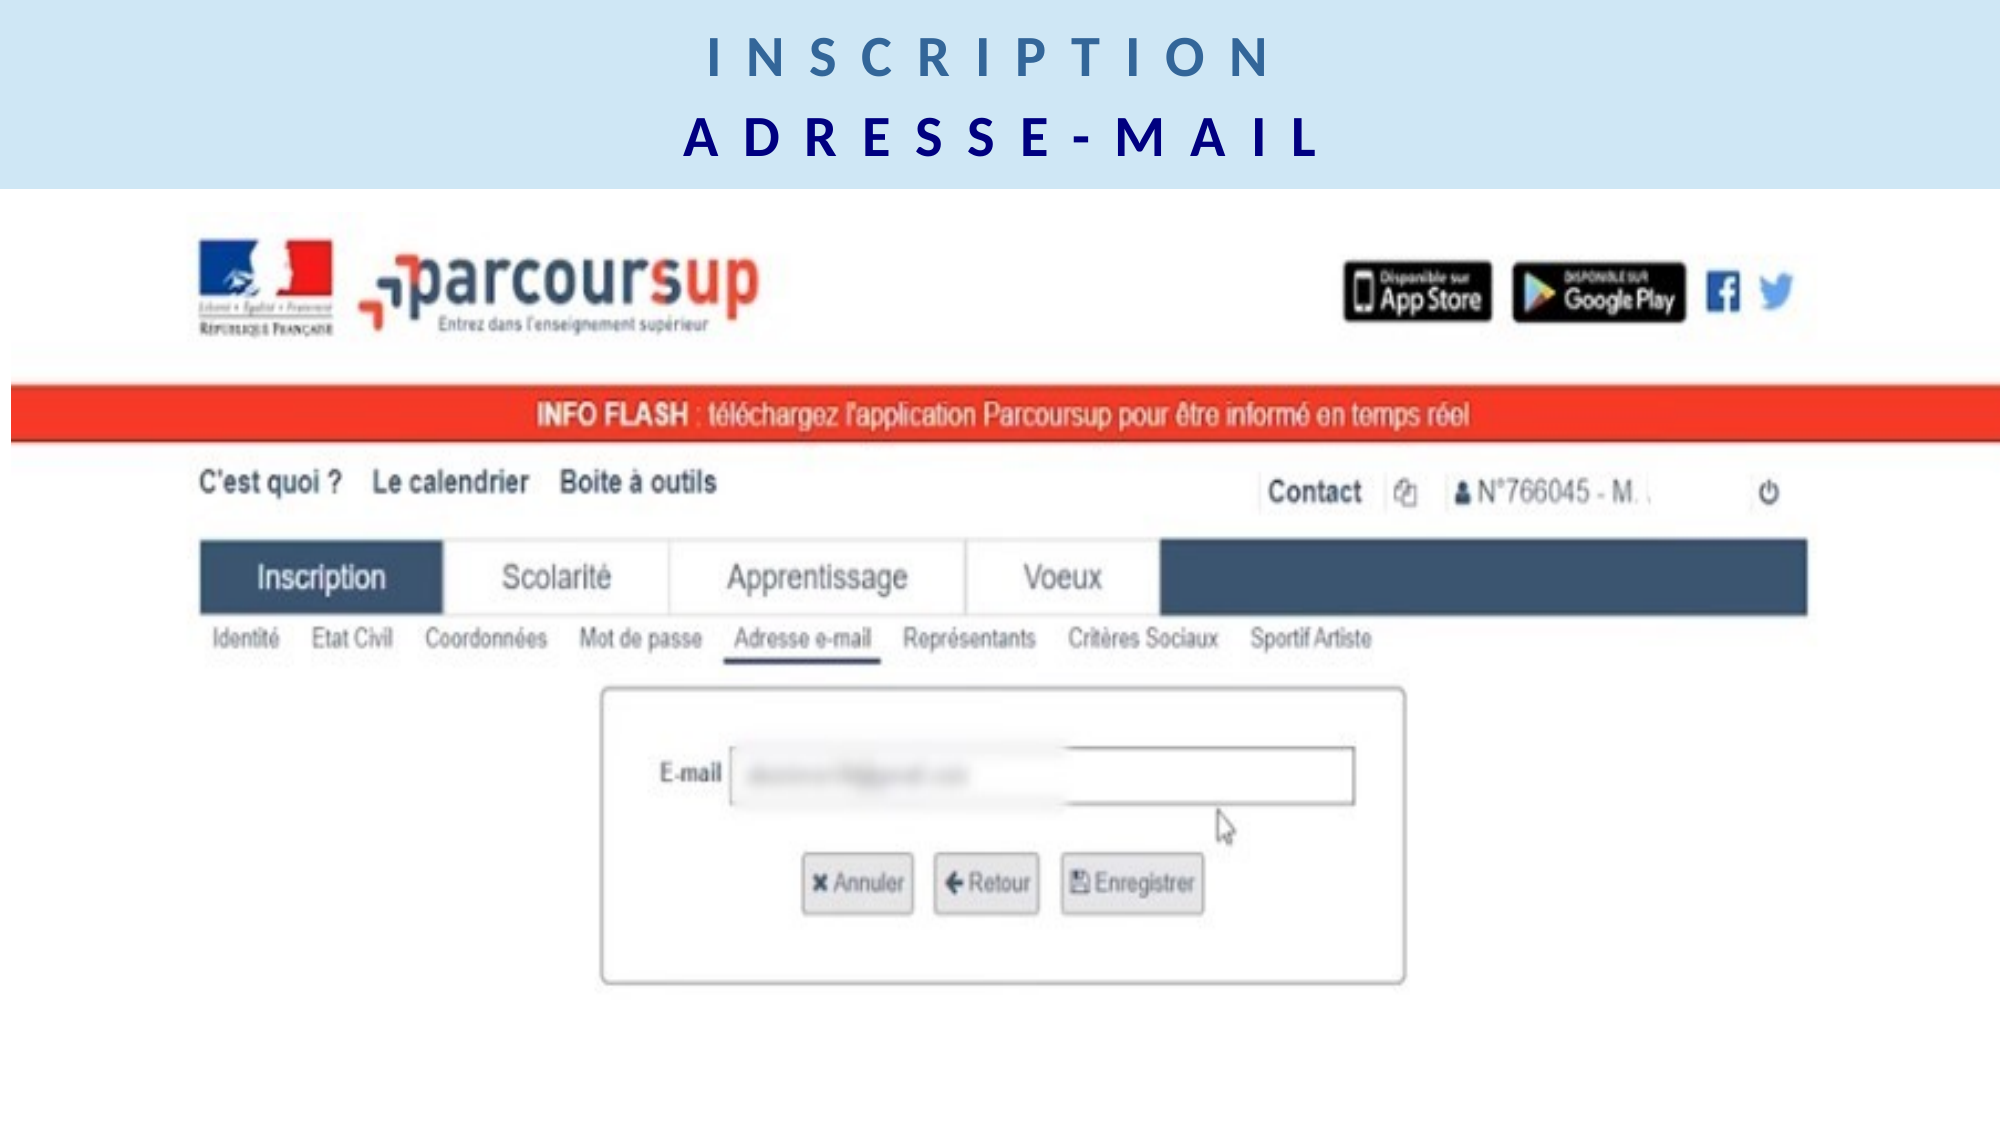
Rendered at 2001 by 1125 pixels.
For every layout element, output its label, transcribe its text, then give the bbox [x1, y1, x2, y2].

title INSCRIPTION ADRESSE-MAIL [0, 0, 2000, 189]
picture [11, 212, 2000, 1111]
